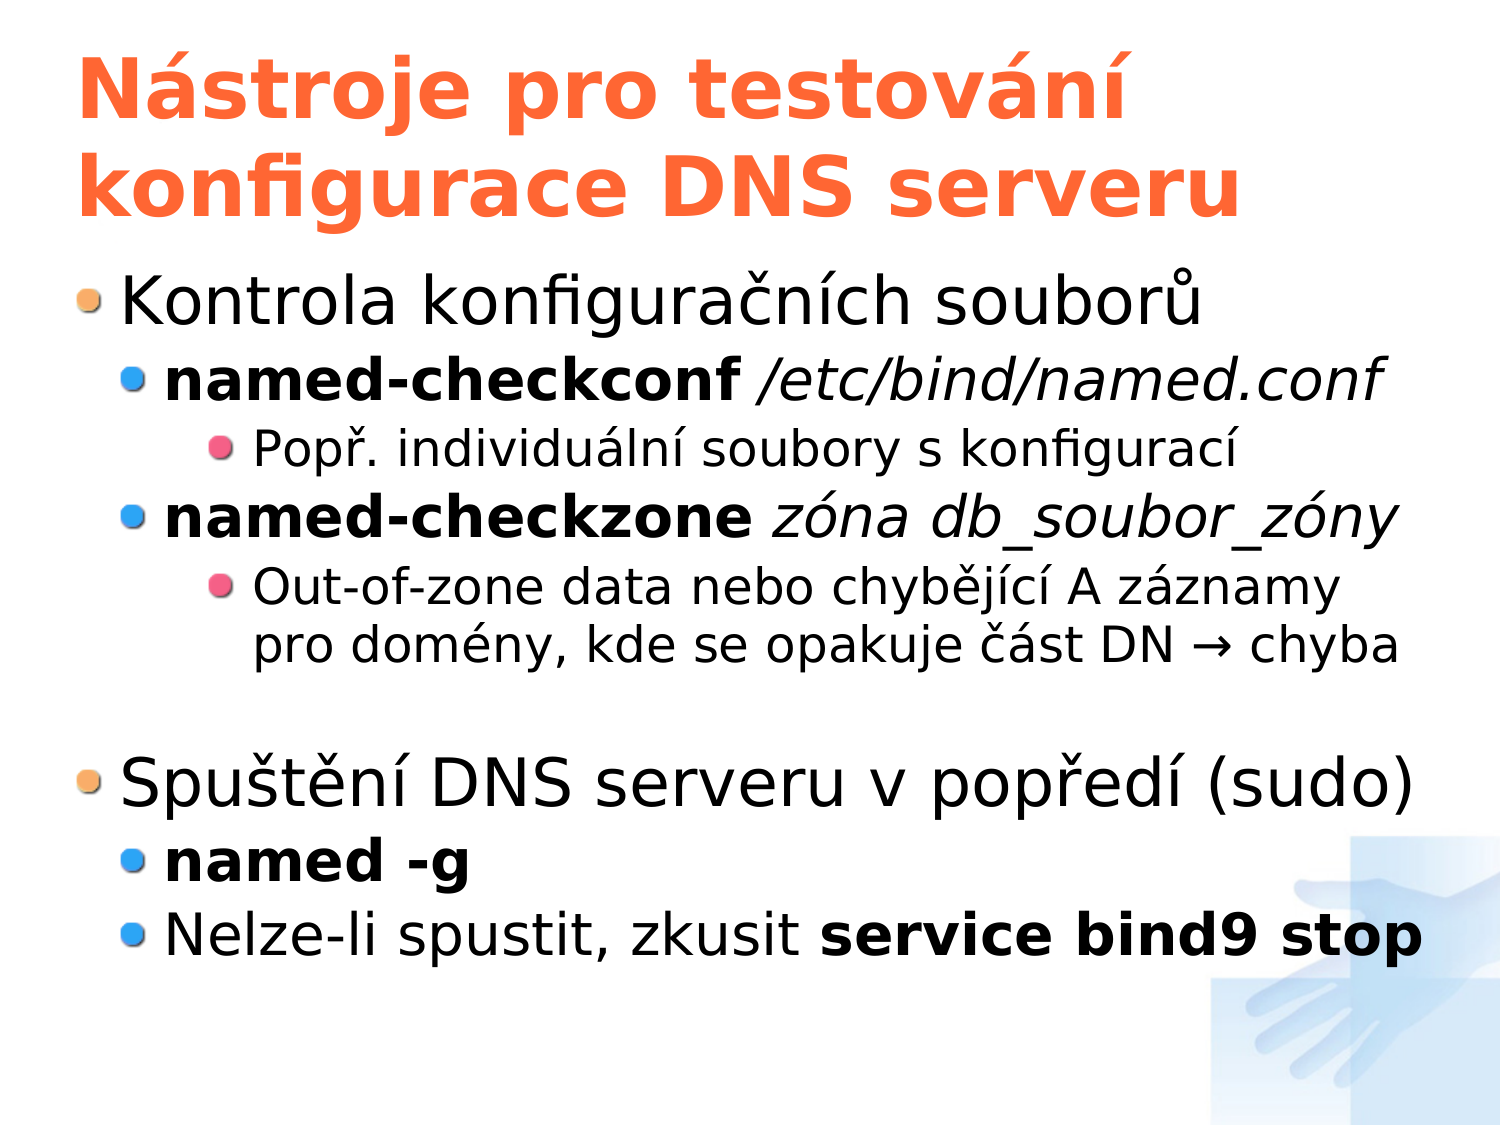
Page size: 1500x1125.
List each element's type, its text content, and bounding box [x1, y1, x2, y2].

picture [0, 0, 1500, 1125]
list Kontrola konfiguračních souborů named-checkconf /etc/bind/named.conf Popř. individuální soubory s konfigurací named-checkzone zóna db_soubor_zóny Out-of-zone data nebo chybějící A záznamy pro domény, kde se opakuje část DN → chyba Spuštění DNS serveru v popředí (sudo) named -g Nelze-li spustit, zkusit service bind9 stop [75, 262, 1426, 970]
title Nástroje pro testování konfigurace DNS serveru [75, 21, 1426, 257]
